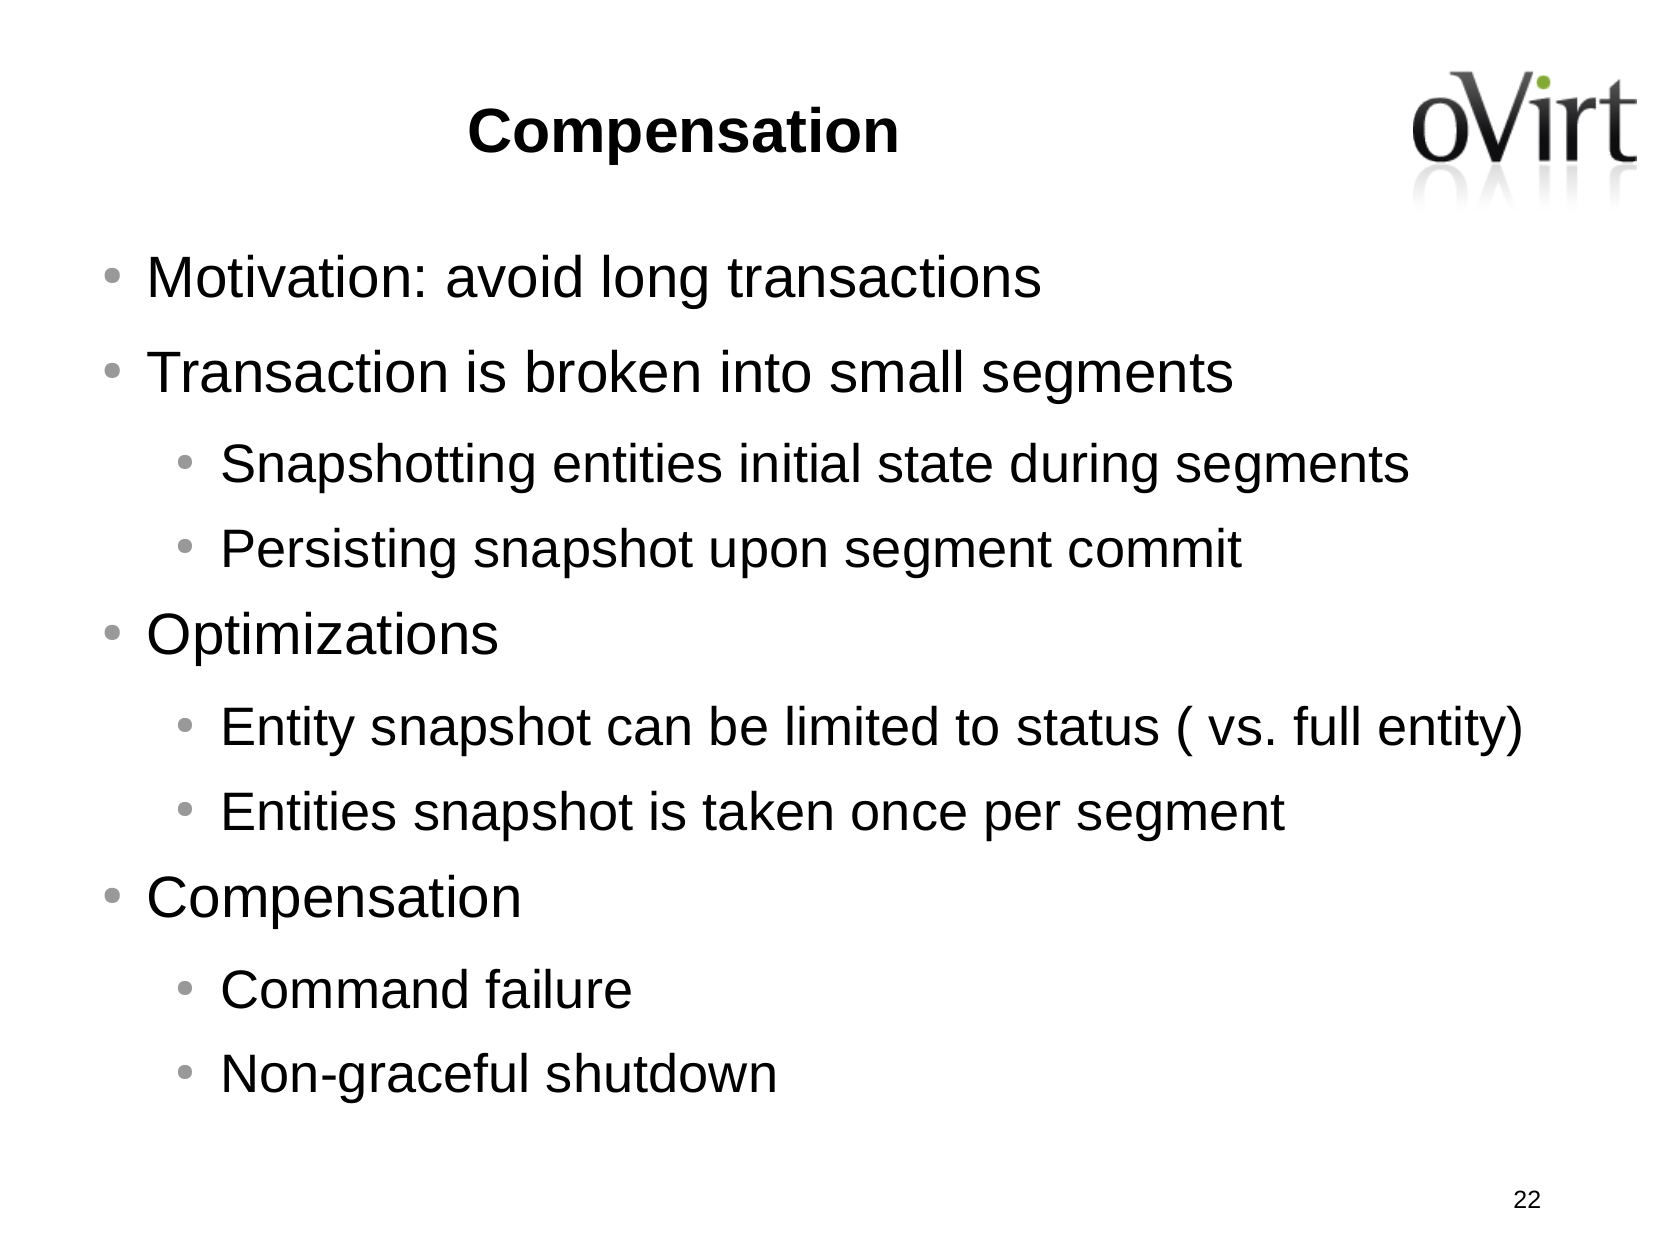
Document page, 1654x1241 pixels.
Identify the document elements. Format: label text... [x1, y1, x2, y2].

list Motivation: avoid long transactions Transaction is broken into small segments Snapshotting entities initial state during segments Persisting snapshot upon segment commit Optimizations Entity snapshot can be limited to status ( vs. full entity) Entities snapshot is taken once per segment Compensation Command failure Non-graceful shutdown [86, 244, 1576, 1105]
title Compensation [82, 37, 1303, 226]
picture [1413, 63, 1637, 212]
